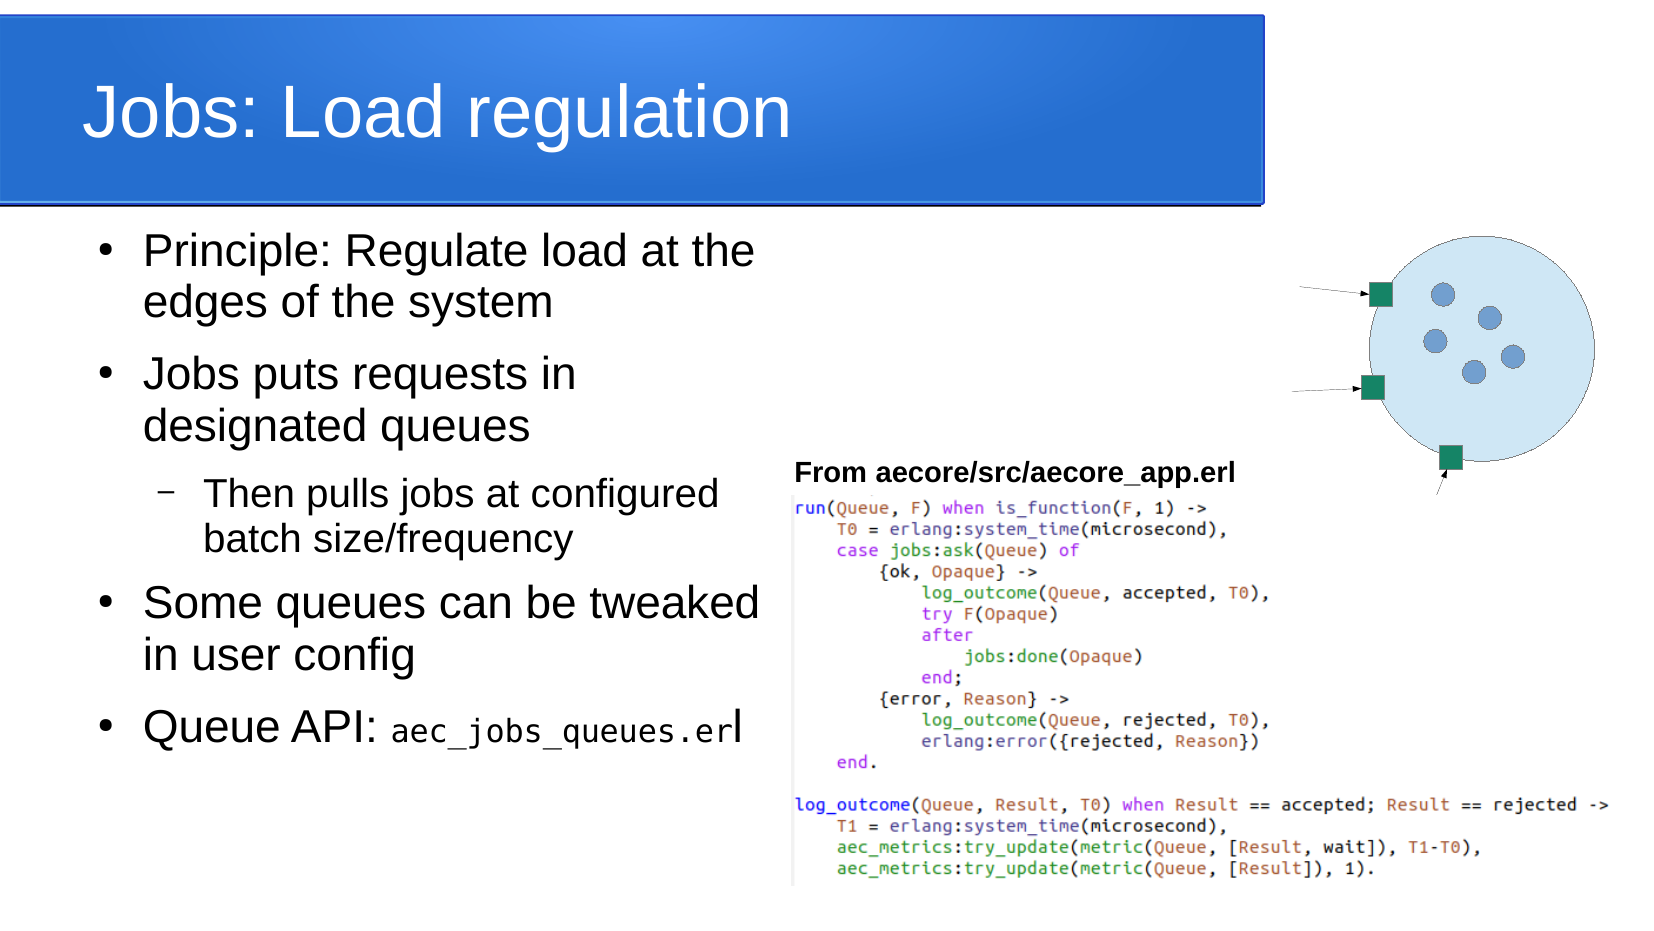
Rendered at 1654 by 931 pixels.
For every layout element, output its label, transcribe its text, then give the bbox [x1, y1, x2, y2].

text_box [1361, 236, 1595, 448]
picture [791, 495, 1654, 886]
title Jobs: Load regulation [82, 35, 1235, 189]
list Principle: Regulate load at the edges of the system Jobs puts requests in designated queues Then pulls jobs at configured batch size/frequency Some queues can be tweaked in user config Queue API: aec_jobs_queues.erl [82, 224, 809, 764]
text_box From aecore/src/aecore_app.erl [779, 448, 1595, 497]
